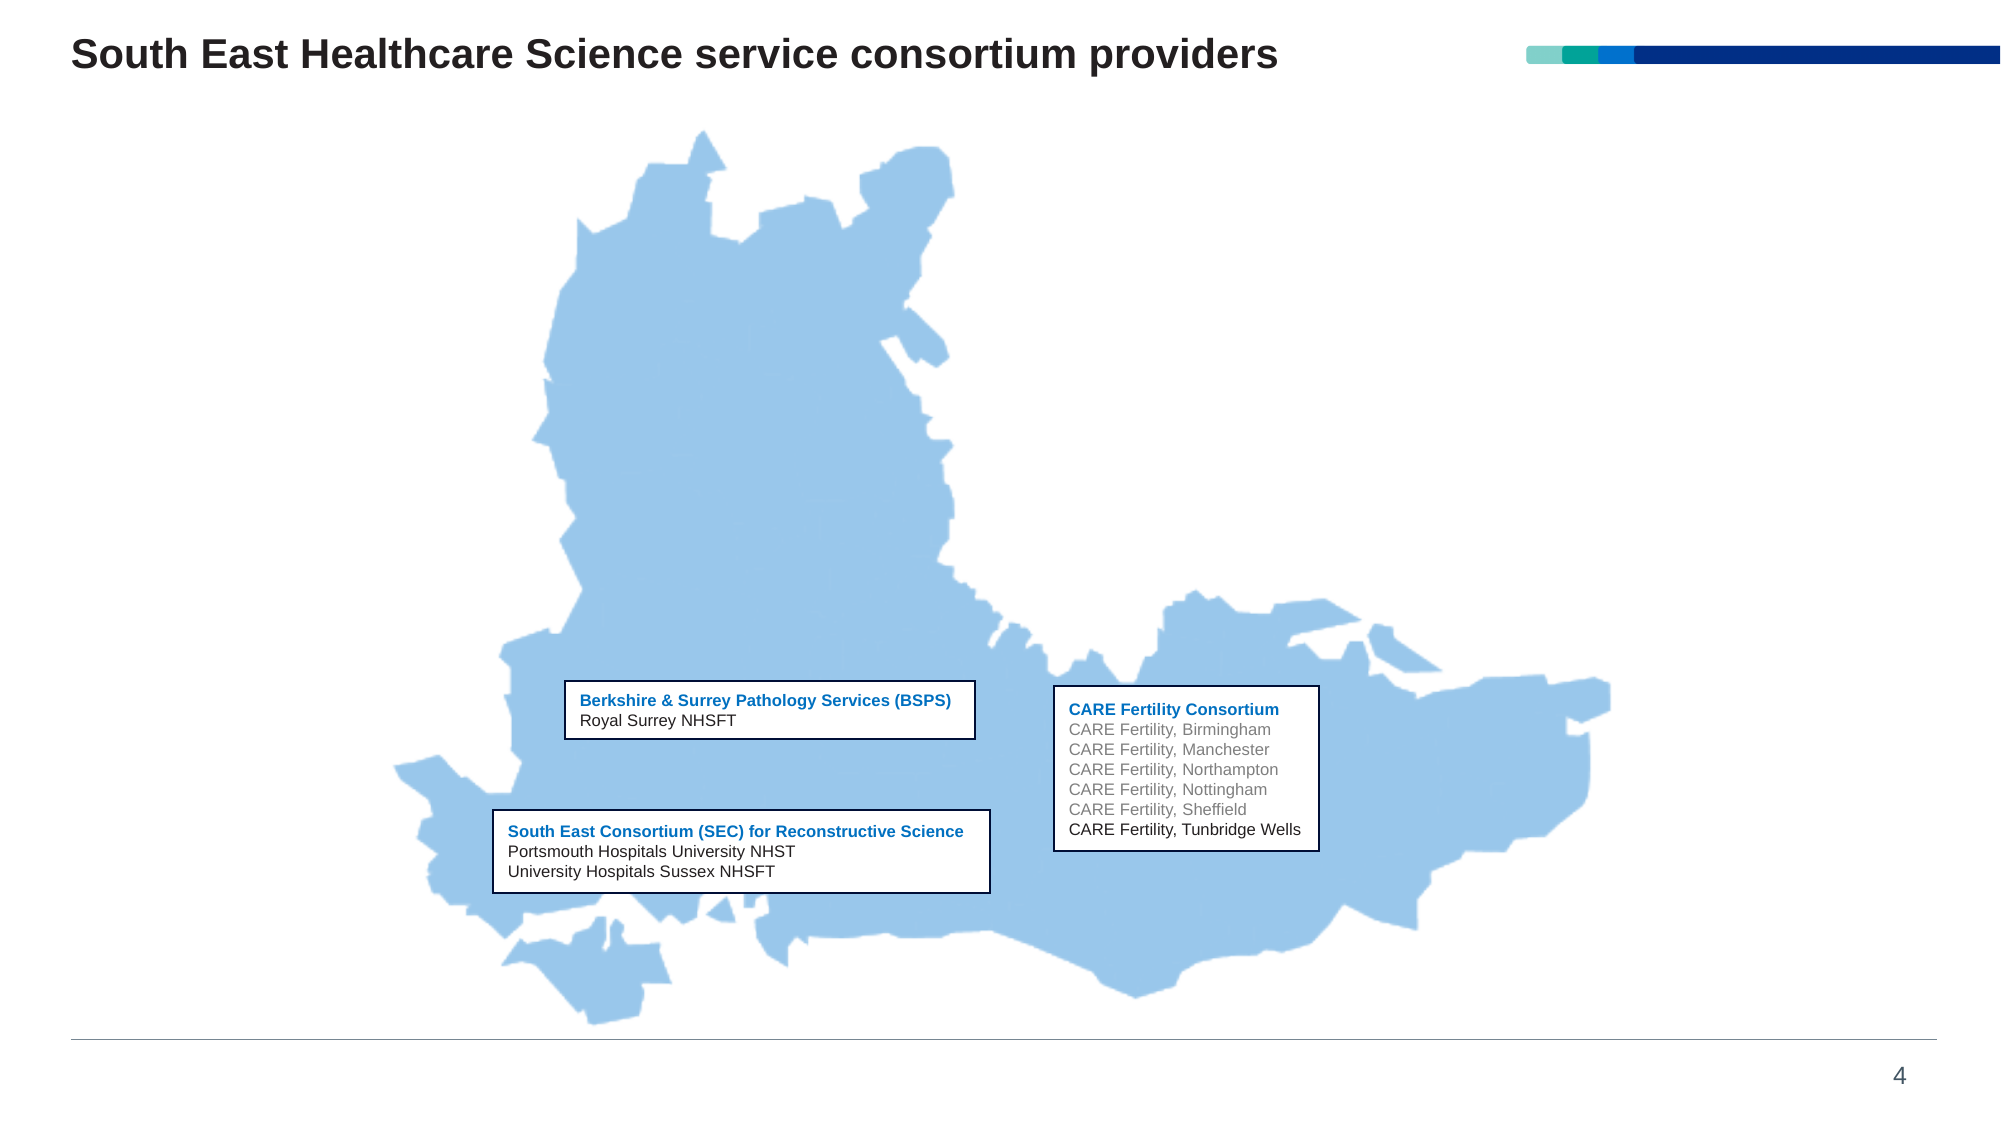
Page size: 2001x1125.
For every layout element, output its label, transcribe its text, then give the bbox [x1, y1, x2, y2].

title South East Healthcare Science service consortium providers [70, 32, 1513, 79]
text_box Berkshire & Surrey Pathology Services (BSPS) Royal Surrey NHSFT [565, 681, 975, 739]
picture [368, 114, 1632, 1048]
text_box CARE Fertility Consortium CARE Fertility, Birmingham CARE Fertility, Manchester CARE Fertility, Northampton CARE Fertility, Nottingham CARE Fertility, Sheffield CARE Fertility, Tunbridge Wells [1054, 686, 1319, 851]
text_box South East Consortium (SEC) for Reconstructive Science Portsmouth Hospitals University NHST University Hospitals Sussex NHSFT [493, 810, 990, 893]
